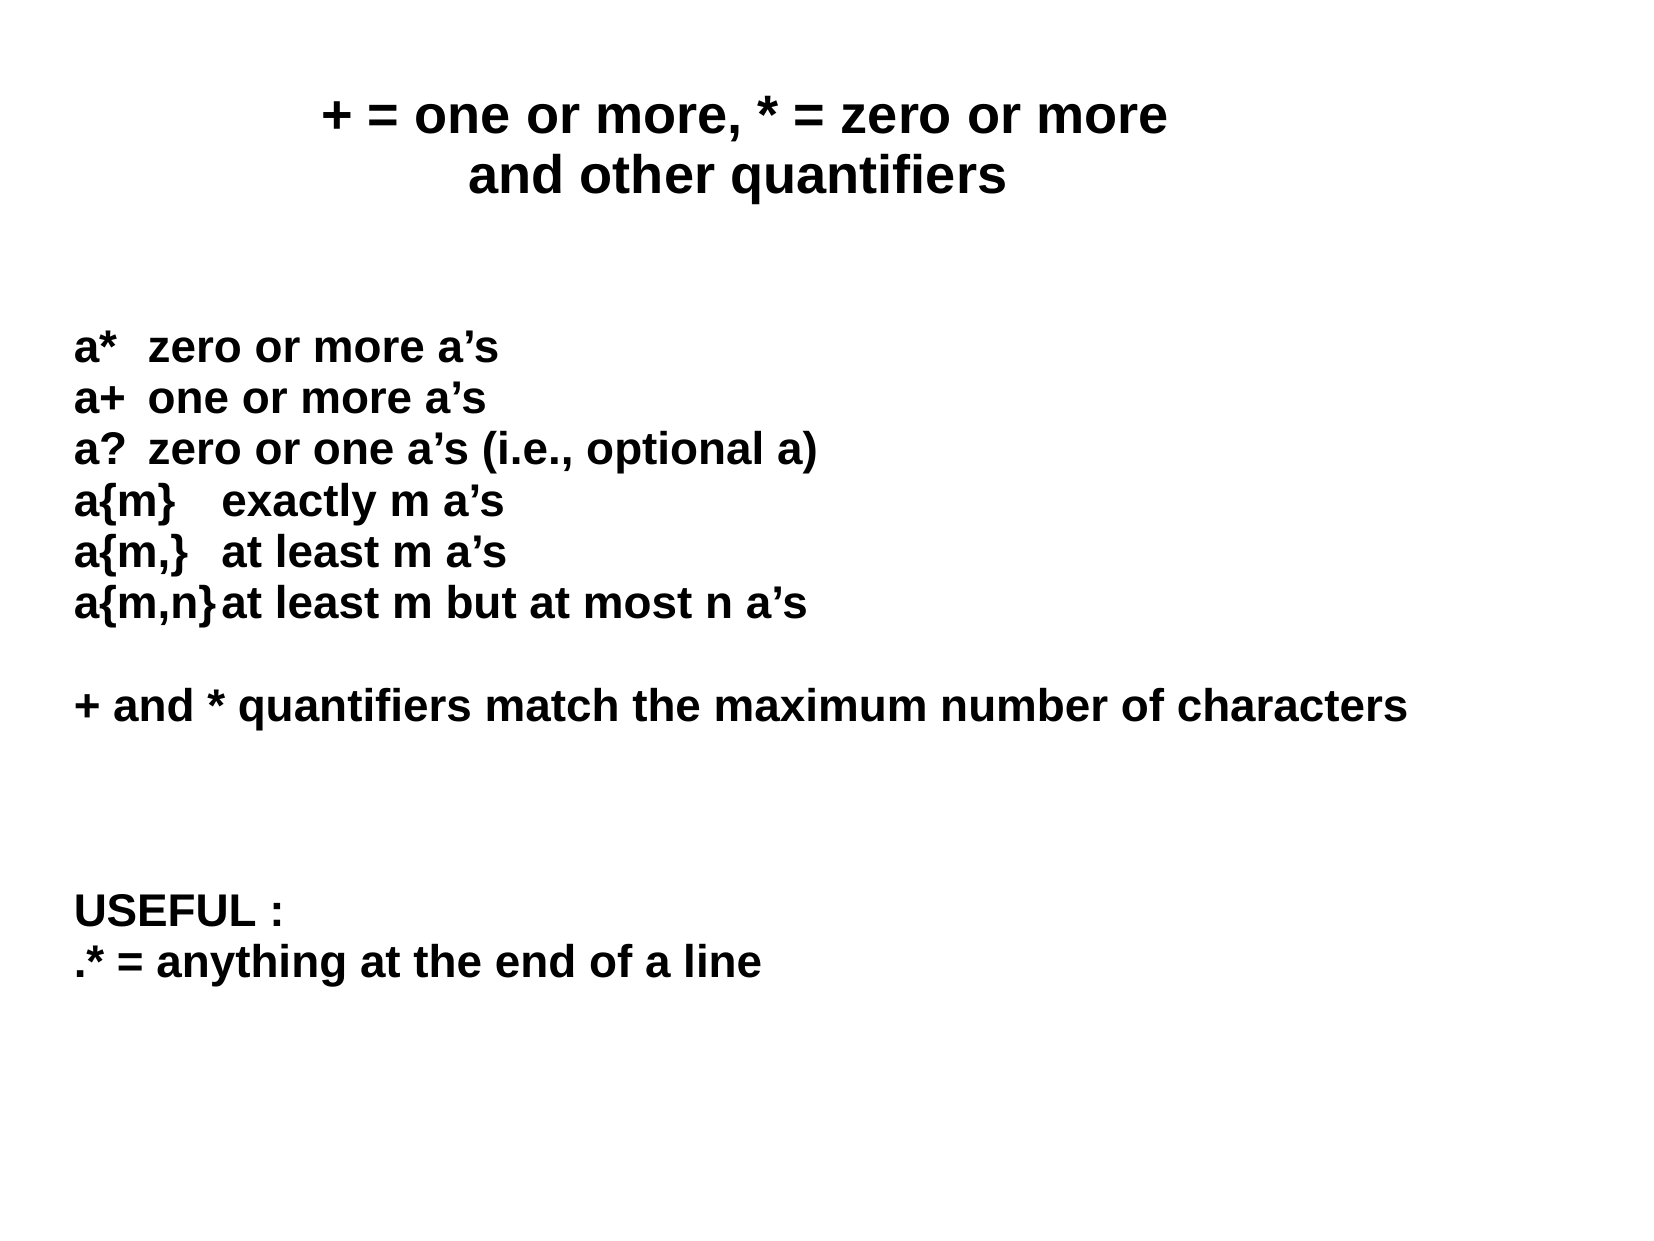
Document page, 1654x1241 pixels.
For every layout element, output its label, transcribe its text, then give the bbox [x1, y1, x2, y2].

text_box + = one or more, * = zero or more and other quantifiers [59, 76, 1418, 213]
text_box a* zero or more a’s a+ one or more a’s a? zero or one a’s (i.e., optional a) a{m} exactly m a’s a{m,} at least m a’s a{m,n} at least m but at most n a’s + and * quantifiers match the maximum number of characters USEFUL : .* = anything at the end of a line [59, 313, 1565, 995]
